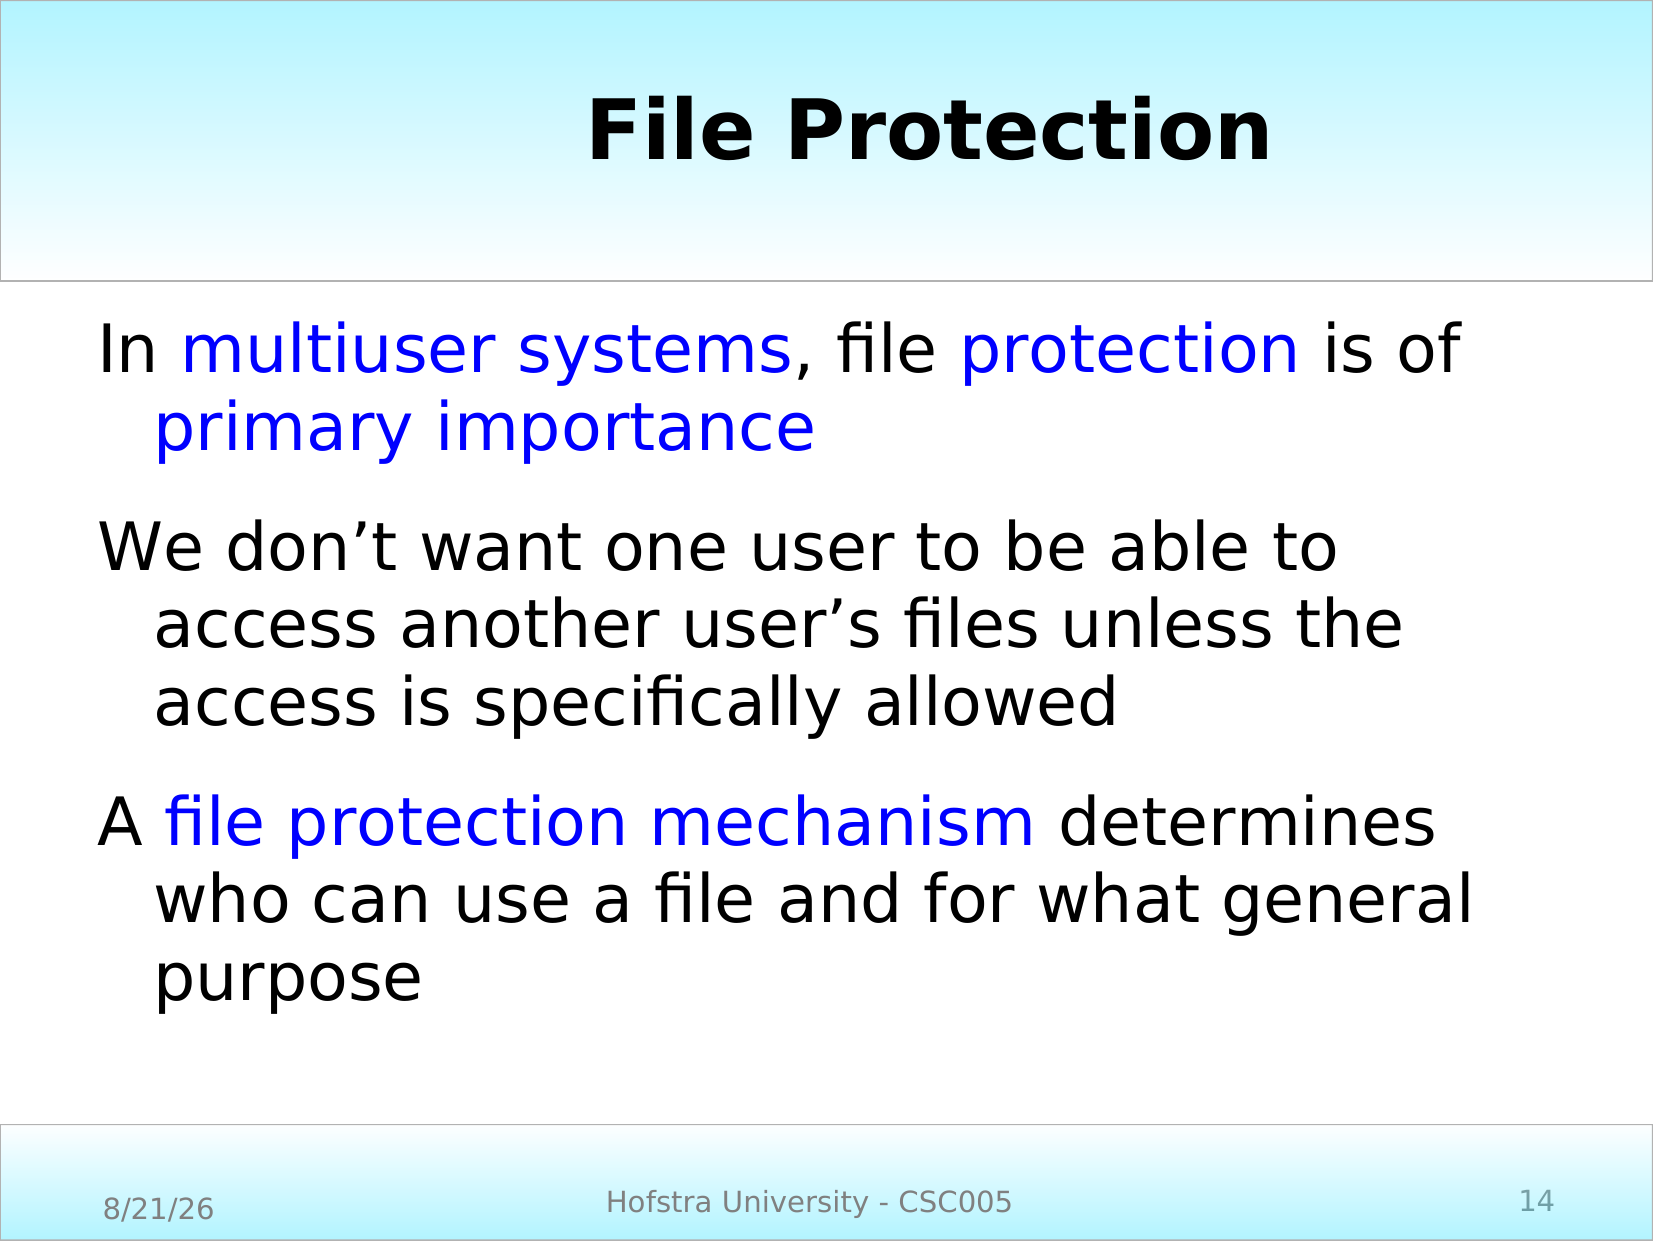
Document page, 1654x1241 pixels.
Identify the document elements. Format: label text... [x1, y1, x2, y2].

list In multiuser systems, file protection is of primary importance We don’t want one user to be able to access another user’s files unless the access is specifically allowed A file protection mechanism determines who can use a file and for what general purpose [82, 303, 1571, 1131]
title File Protection [247, 27, 1612, 235]
